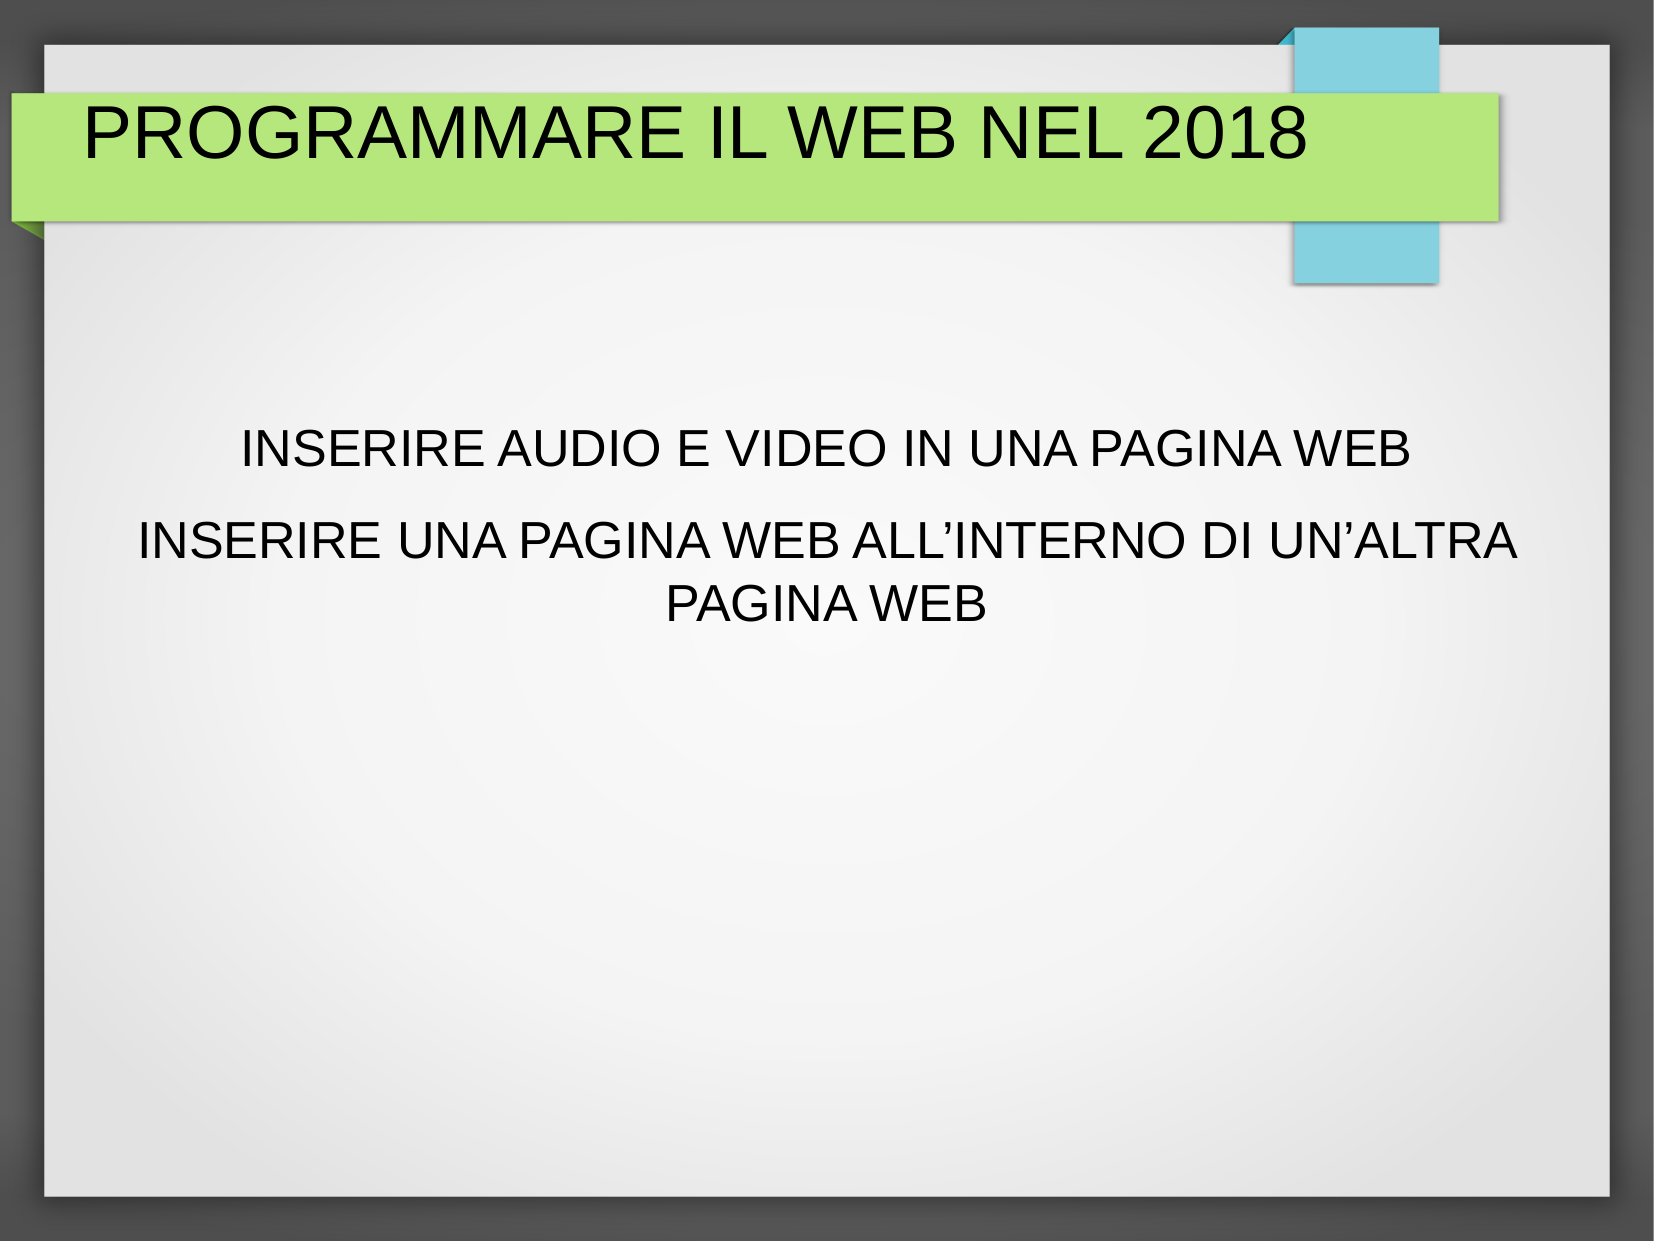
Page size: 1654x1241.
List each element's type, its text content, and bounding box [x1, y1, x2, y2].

picture [0, 0, 1654, 1241]
subtitle INSERIRE AUDIO E VIDEO IN UNA PAGINA WEB INSERIRE UNA PAGINA WEB ALL’INTERNO DI UN’ALTRA PAGINA WEB [82, 295, 1571, 1015]
title PROGRAMMARE IL WEB NEL 2018 [82, 44, 1489, 213]
